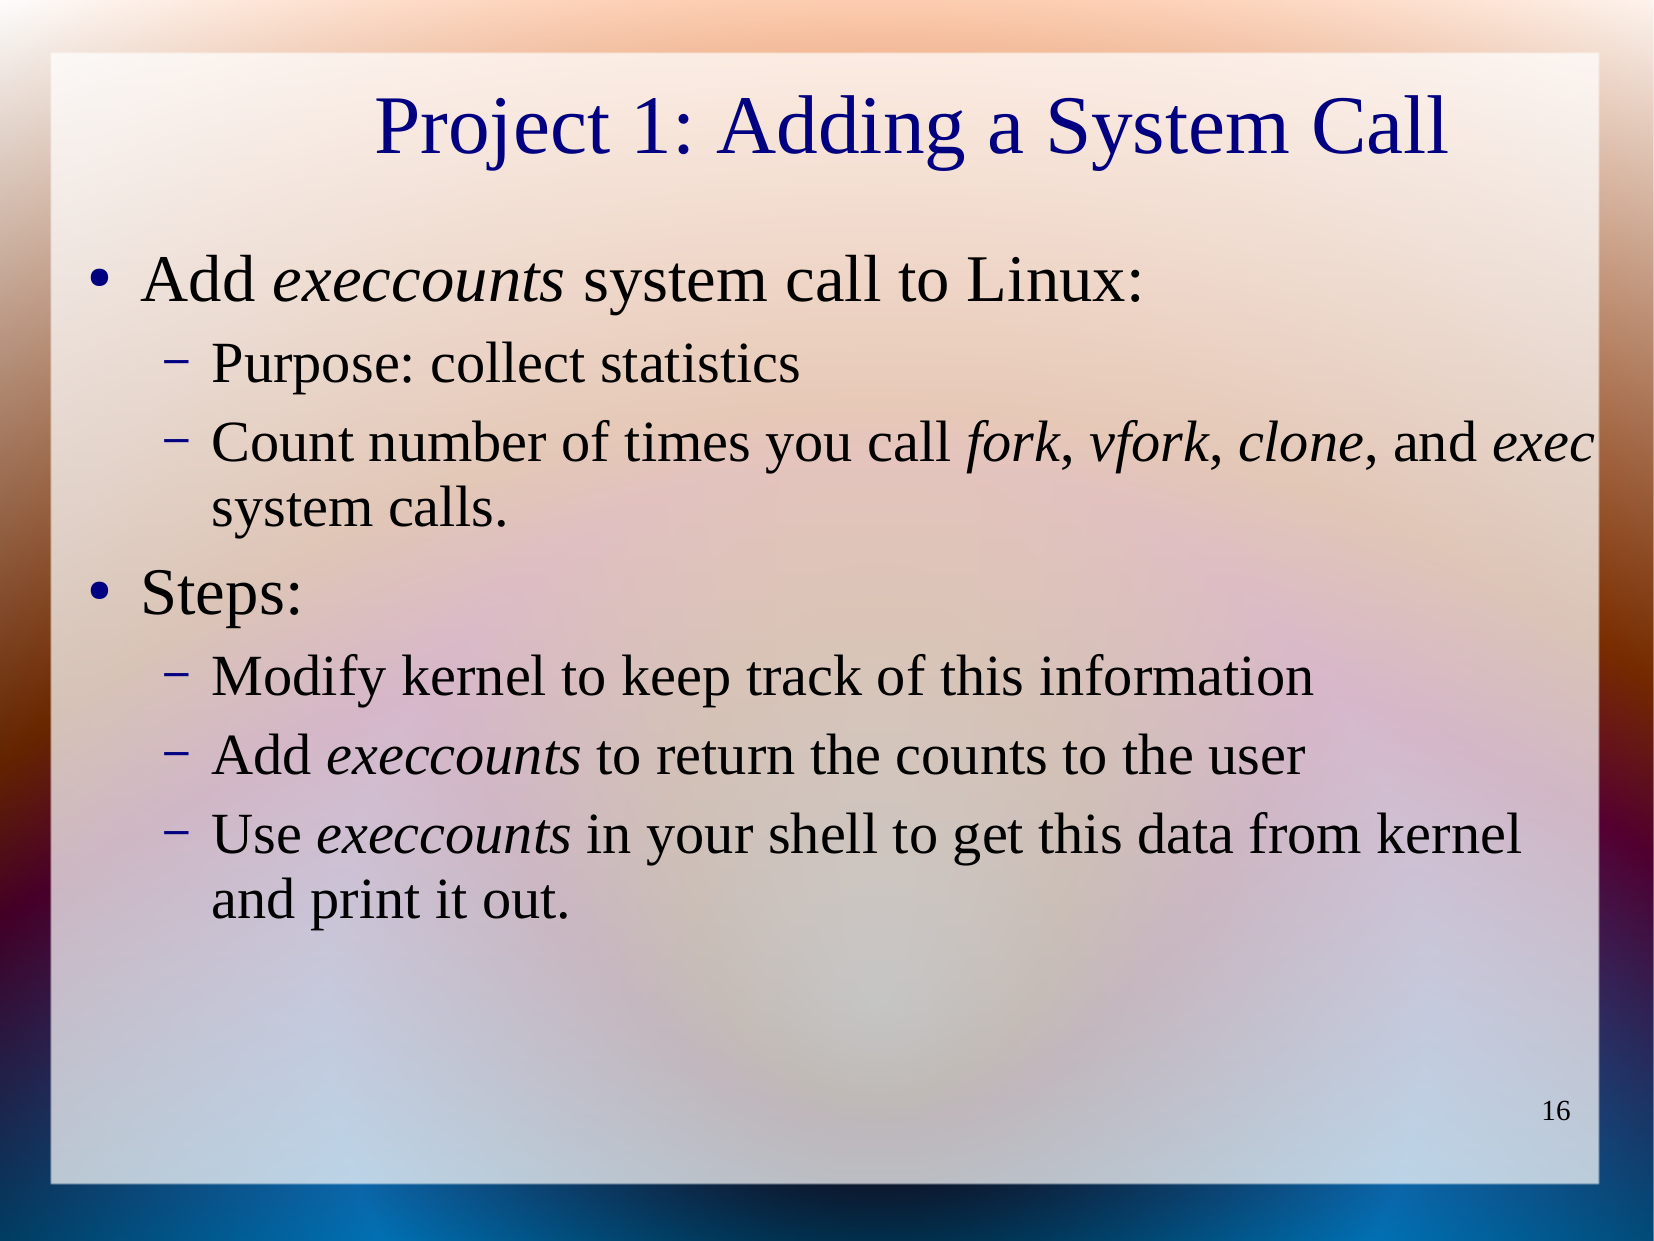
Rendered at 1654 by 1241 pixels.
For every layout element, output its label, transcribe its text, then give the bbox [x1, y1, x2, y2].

picture [0, 0, 1654, 1241]
title Project 1: Adding a System Call [208, 38, 1618, 180]
list Add execcounts system call to Linux: Purpose: collect statistics Count number of times you call fork, vfork, clone, and exec system calls. Steps: Modify kernel to keep track of this information Add execcounts to return the counts to the user Use execcounts in your shell to get this data from kernel and print it out. [55, 234, 1620, 1199]
